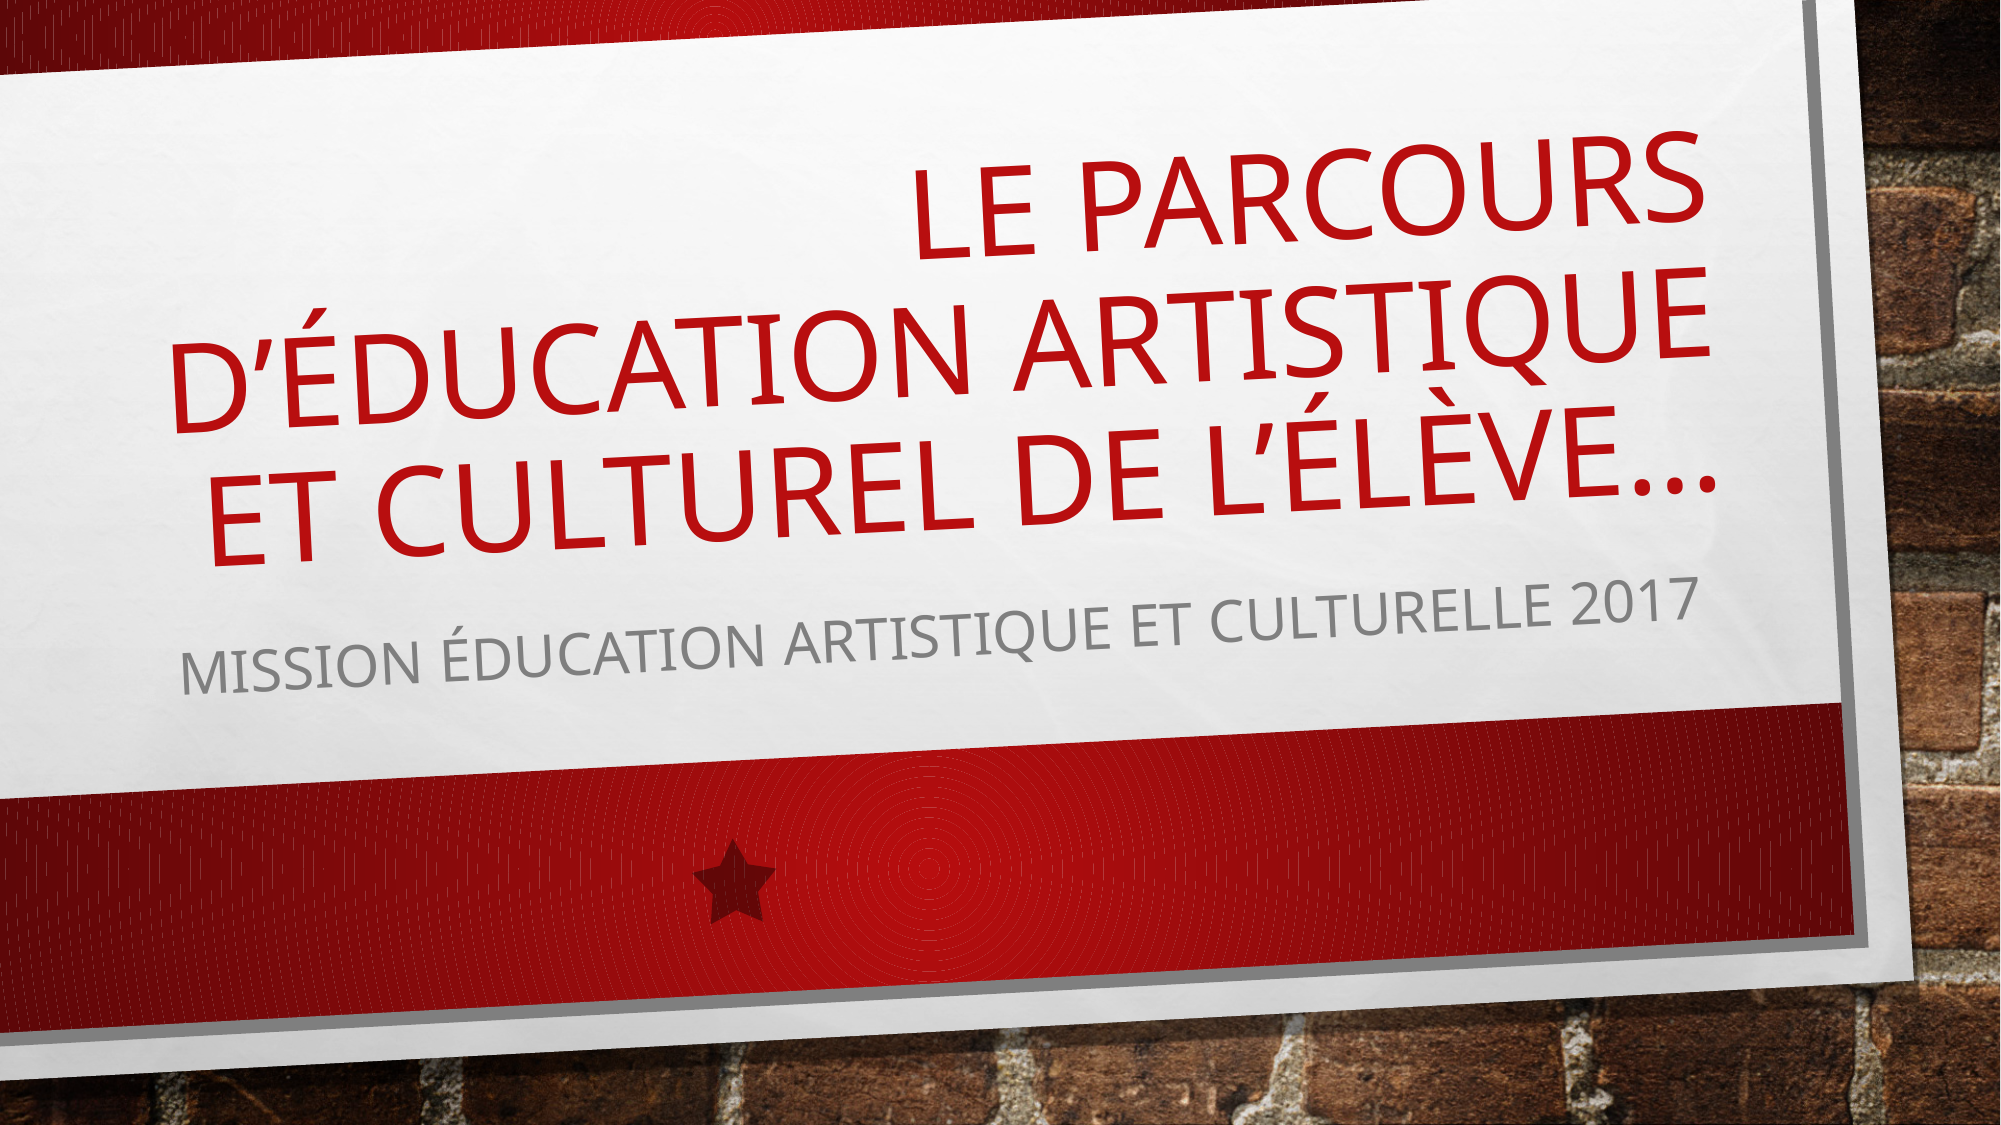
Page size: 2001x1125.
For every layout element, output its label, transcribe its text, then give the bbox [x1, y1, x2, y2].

subtitle Mission éducation artistique et culturelle 2017 [159, 533, 1763, 708]
title Le parcours d’éducation artistique et culturel de l’élève… [135, 67, 1758, 605]
